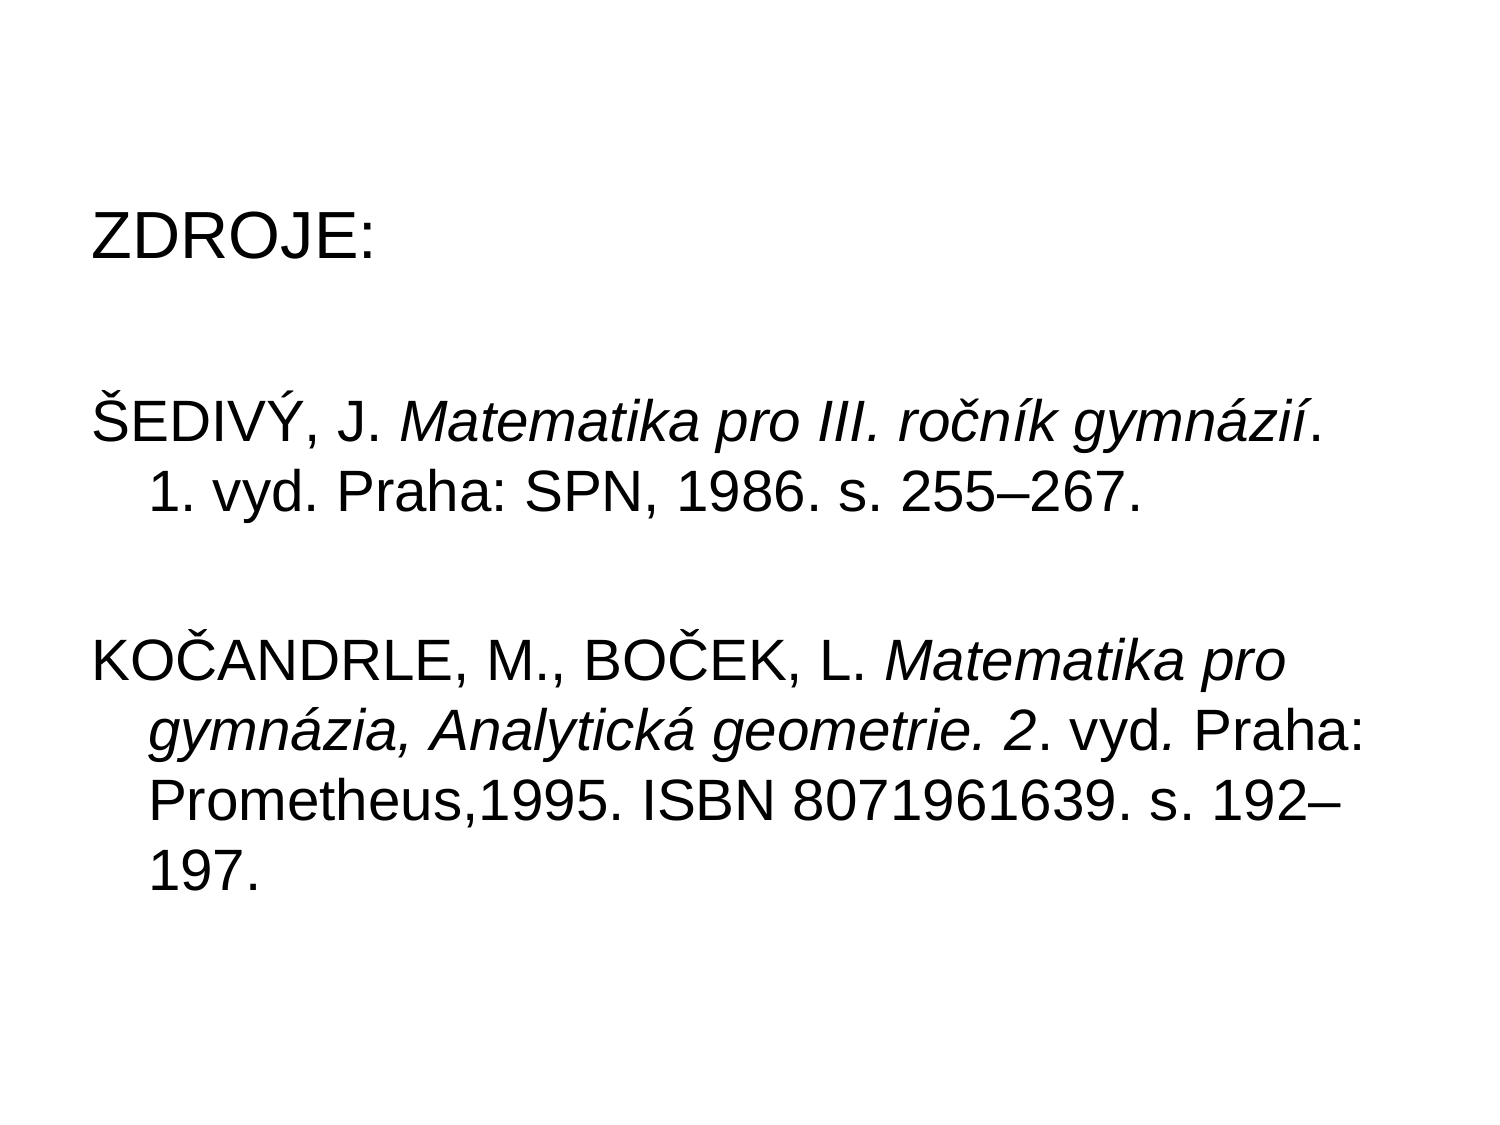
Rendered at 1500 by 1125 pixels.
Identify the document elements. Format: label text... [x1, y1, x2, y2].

list ZDROJE: ŠEDIVÝ, J. Matematika pro III. ročník gymnázií. 1. vyd. Praha: SPN, 1986. s. 255–267. KOČANDRLE, M., BOČEK, L. Matematika pro gymnázia, Analytická geometrie. 2. vyd. Praha: Prometheus,1995. ISBN 8071961639. s. 192–197. [76, 184, 1427, 995]
